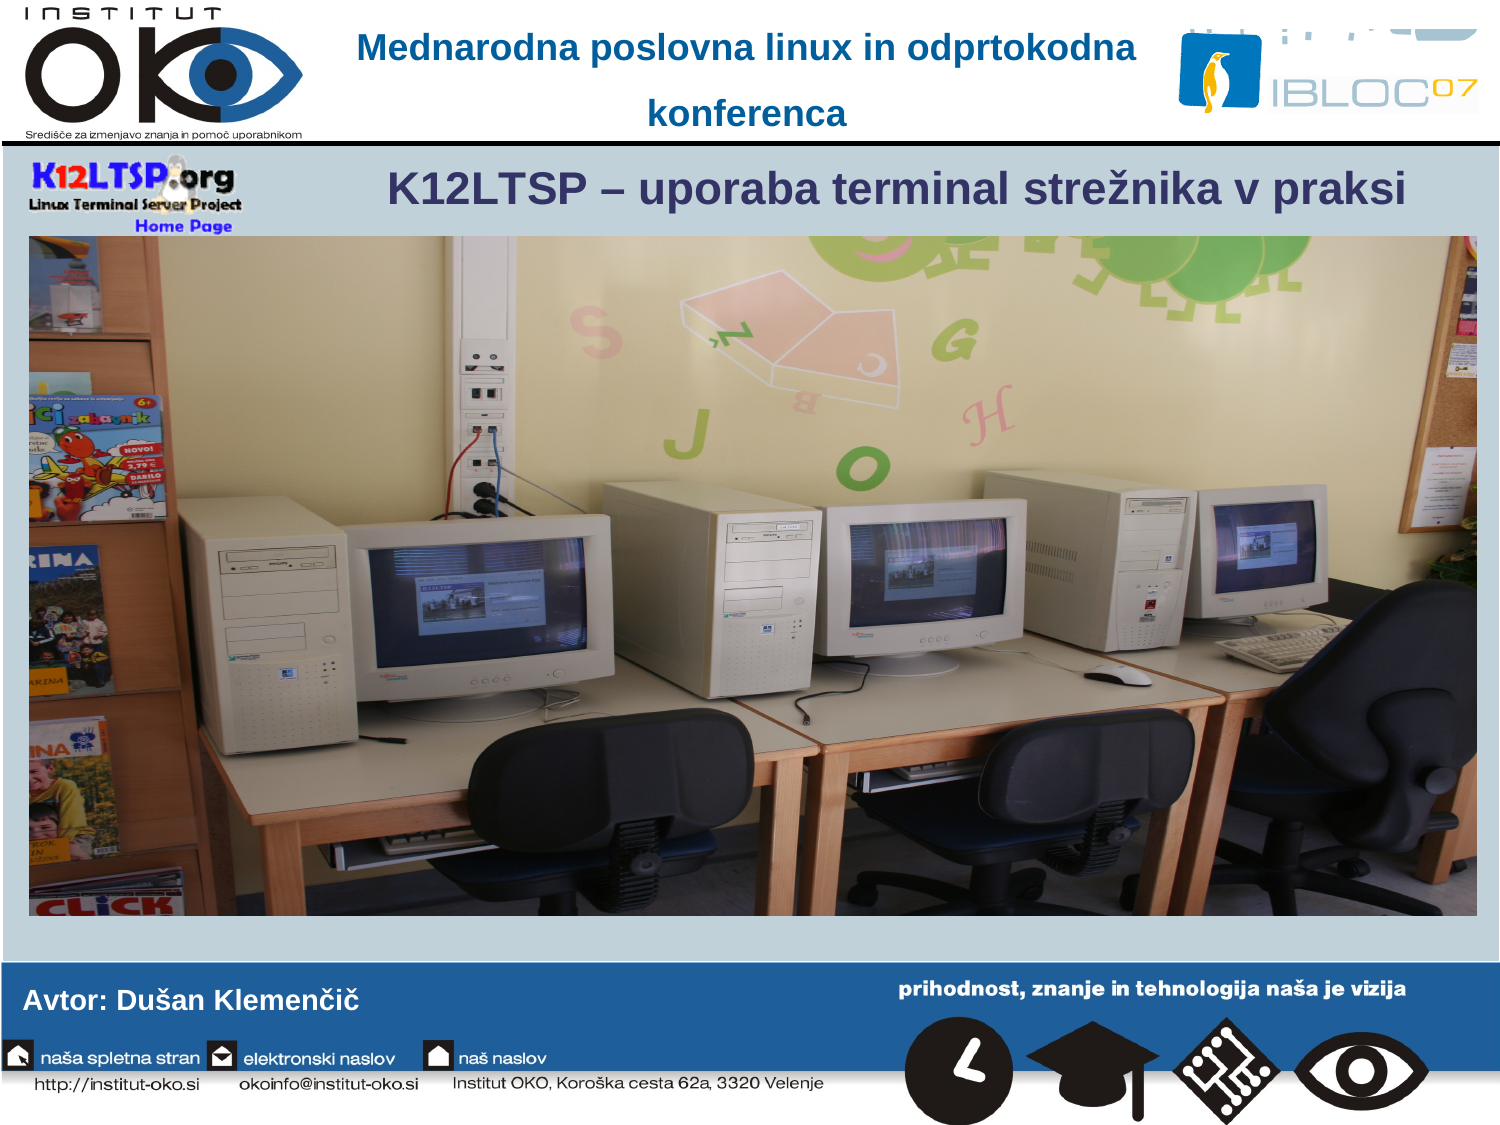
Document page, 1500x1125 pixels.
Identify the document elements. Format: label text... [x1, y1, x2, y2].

chart [1, 142, 1500, 962]
text_box Mednarodna poslovna linux in odprtokodna konferenca [326, 19, 1178, 141]
picture [1, 962, 1500, 1125]
picture [1177, 29, 1479, 119]
picture [25, 7, 303, 140]
title K12LTSP – uporaba terminal strežnika v praksi [348, 130, 1447, 236]
picture [17, 153, 1477, 916]
text_box Avtor: Dušan Klemenčič [7, 976, 433, 1025]
